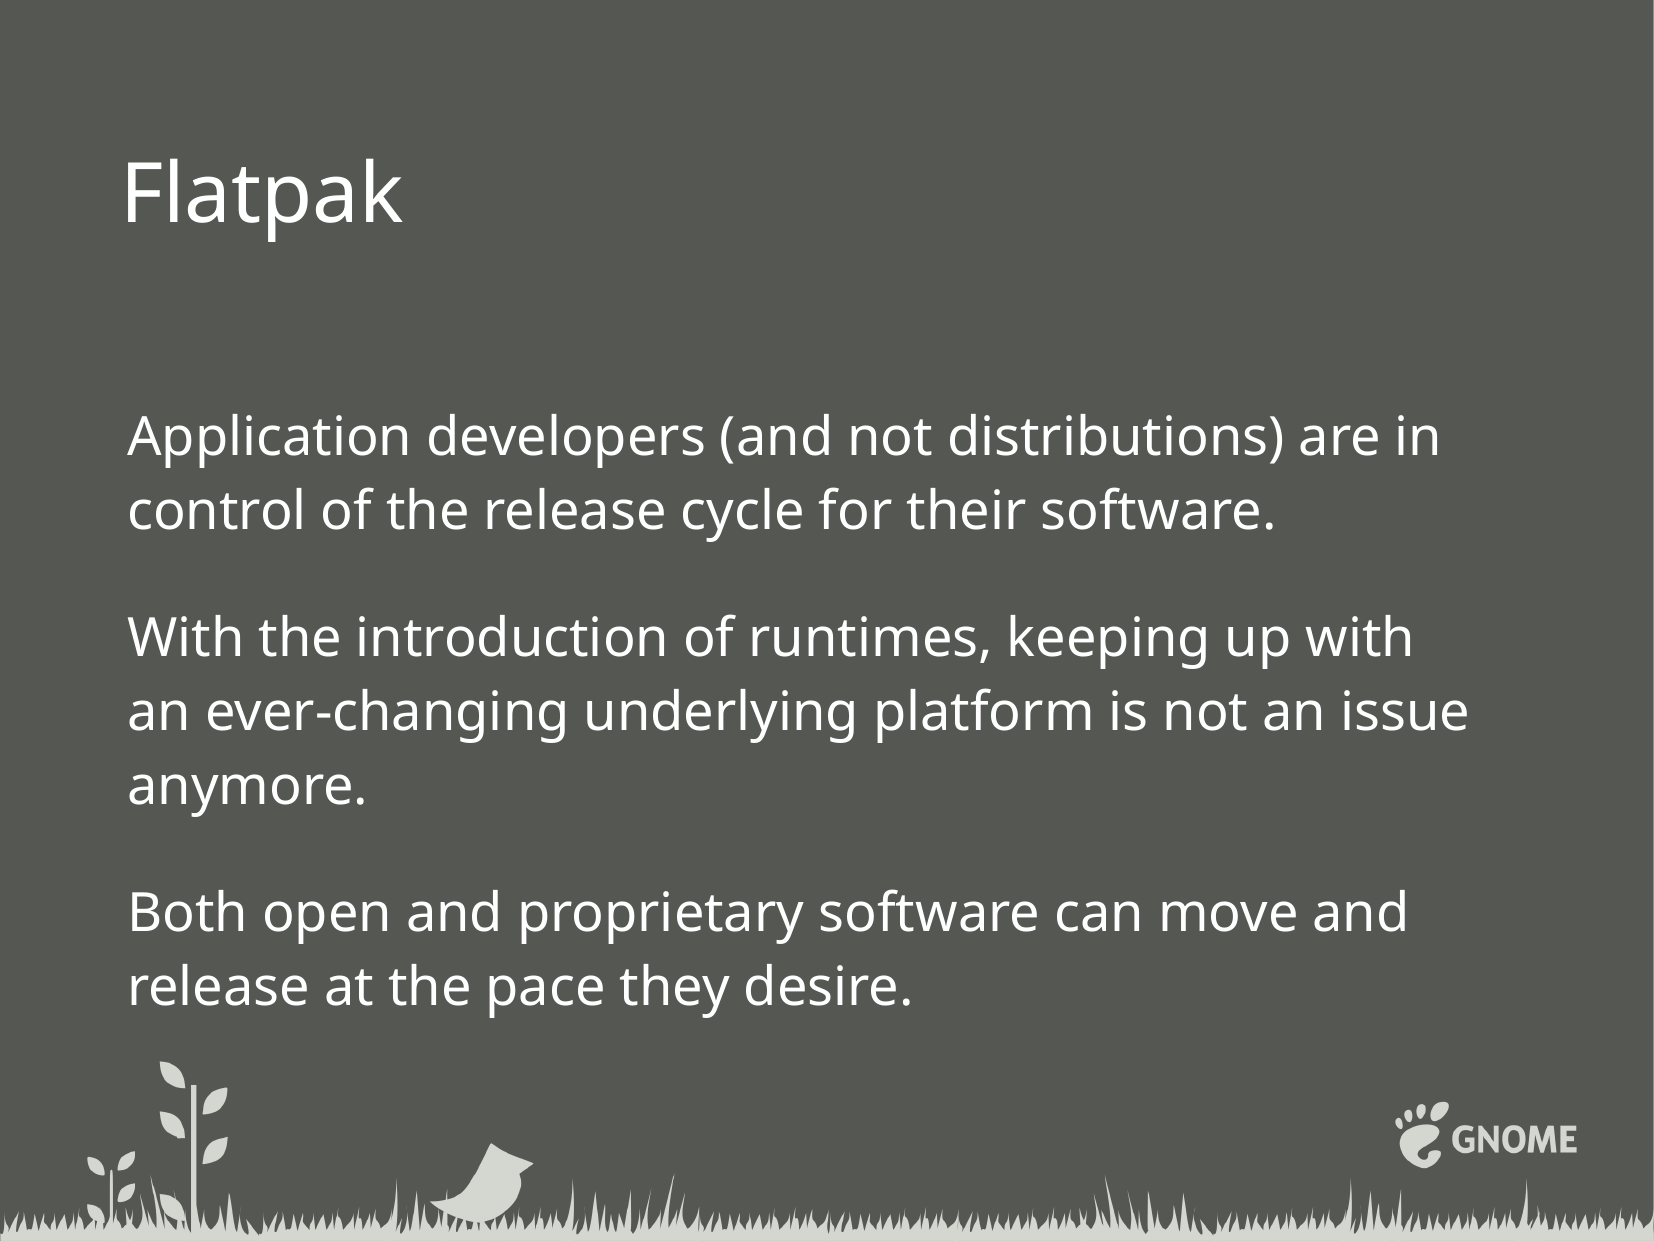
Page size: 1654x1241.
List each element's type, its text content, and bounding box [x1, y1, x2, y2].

title Flatpak [120, 144, 1609, 236]
picture [0, 0, 1654, 1241]
text_box Application developers (and not distributions) are in control of the release cycle for their software. With the introduction of runtimes, keeping up with an ever-changing underlying platform is not an issue anymore. Both open and proprietary software can move and release at the pace they desire. [112, 390, 1493, 928]
